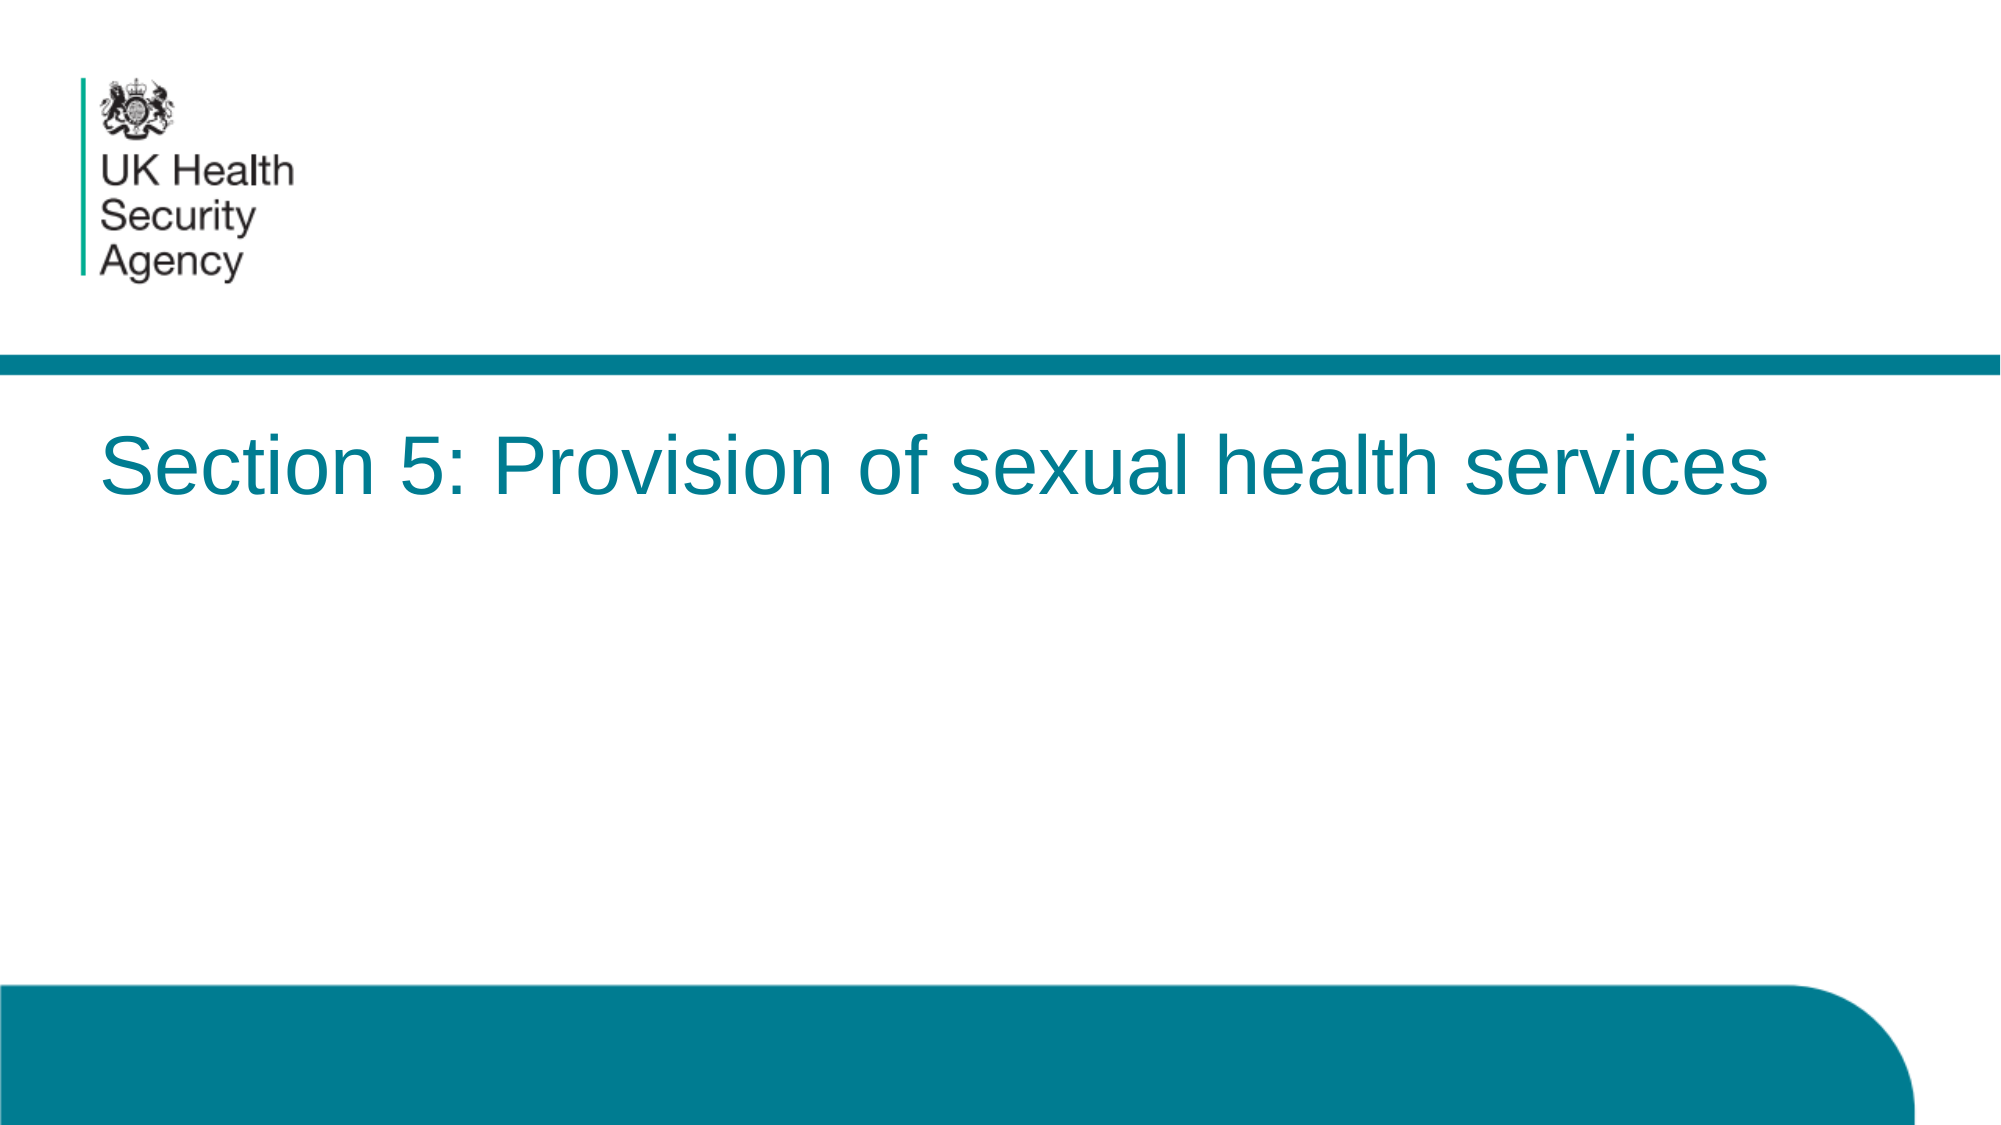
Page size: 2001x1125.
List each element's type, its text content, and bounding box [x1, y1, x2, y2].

title Section 5: Provision of sexual health services [84, 414, 1804, 807]
